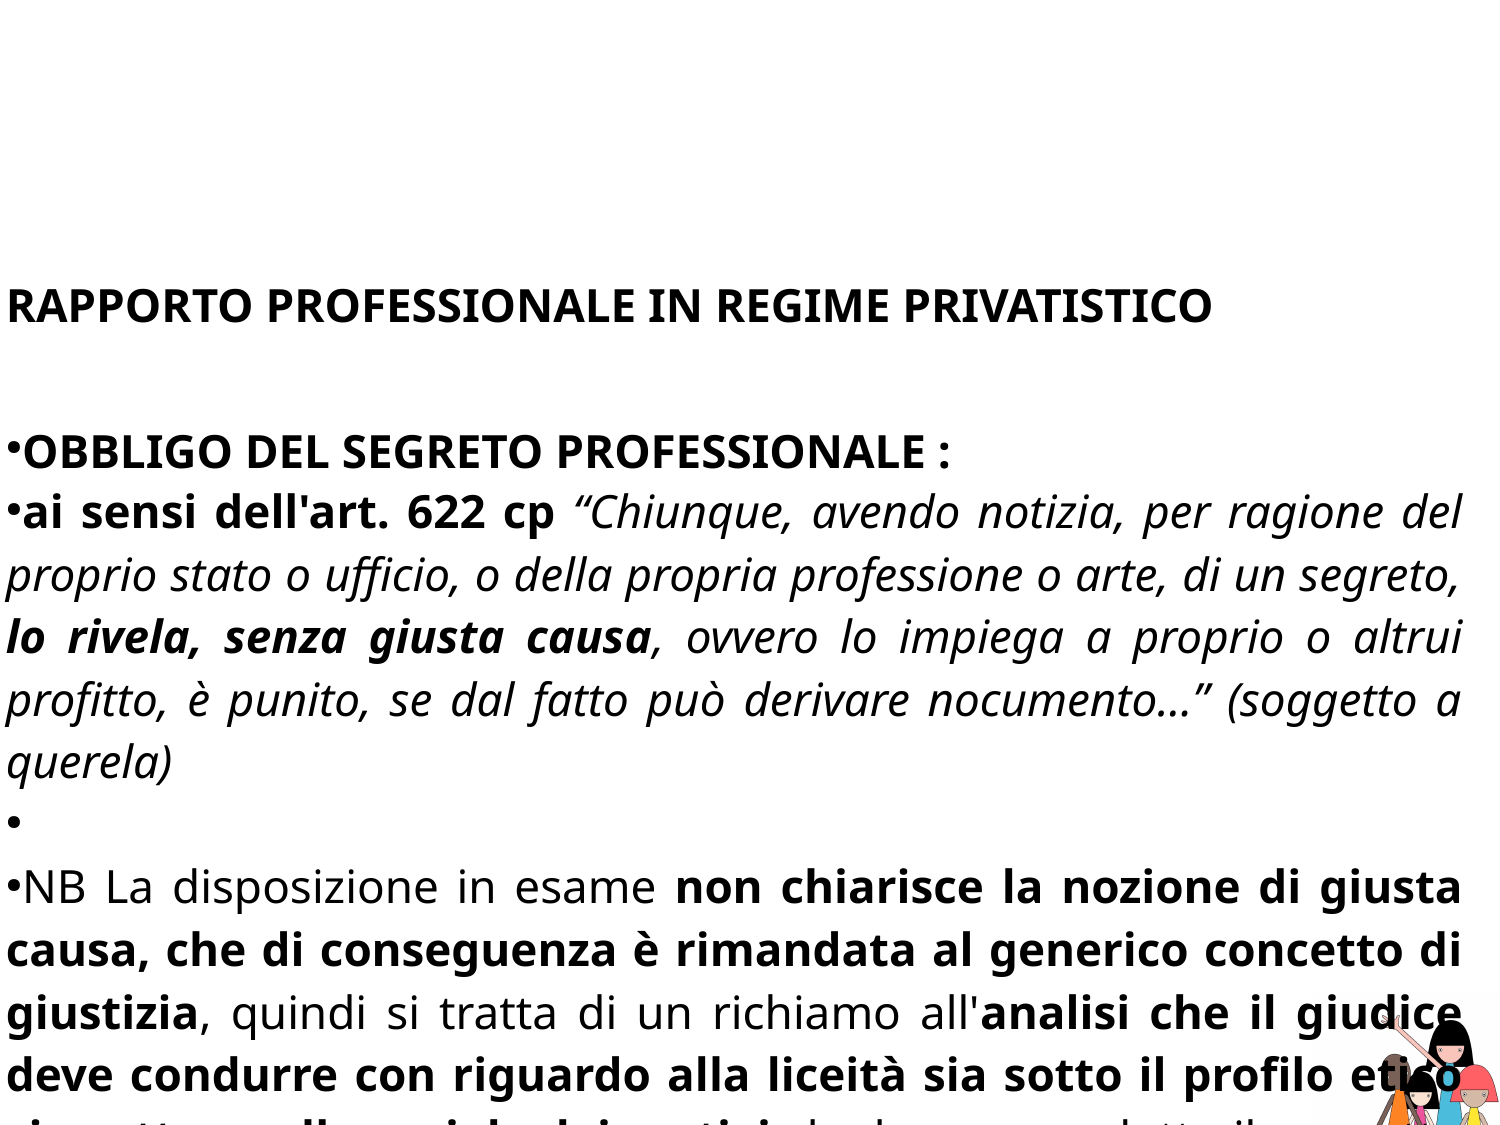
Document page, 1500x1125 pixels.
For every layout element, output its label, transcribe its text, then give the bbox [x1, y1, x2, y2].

text_box RAPPORTO PROFESSIONALE IN REGIME PRIVATISTICO OBBLIGO DEL SEGRETO PROFESSIONALE : ai sensi dell'art. 622 cp “Chiunque, avendo notizia, per ragione del proprio stato o ufficio, o della propria professione o arte, di un segreto, lo rivela, senza giusta causa, ovvero lo impiega a proprio o altrui profitto, è punito, se dal fatto può derivare nocumento...” (soggetto a querela) NB La disposizione in esame non chiarisce la nozione di giusta causa, che di conseguenza è rimandata al generico concetto di giustizia, quindi si tratta di un richiamo all'analisi che il giudice deve condurre con riguardo alla liceità sia sotto il profilo etico sia sotto quello sociale dei motivi che hanno condotto il soggetto ad compiere l'atto. [0, 270, 1489, 1125]
